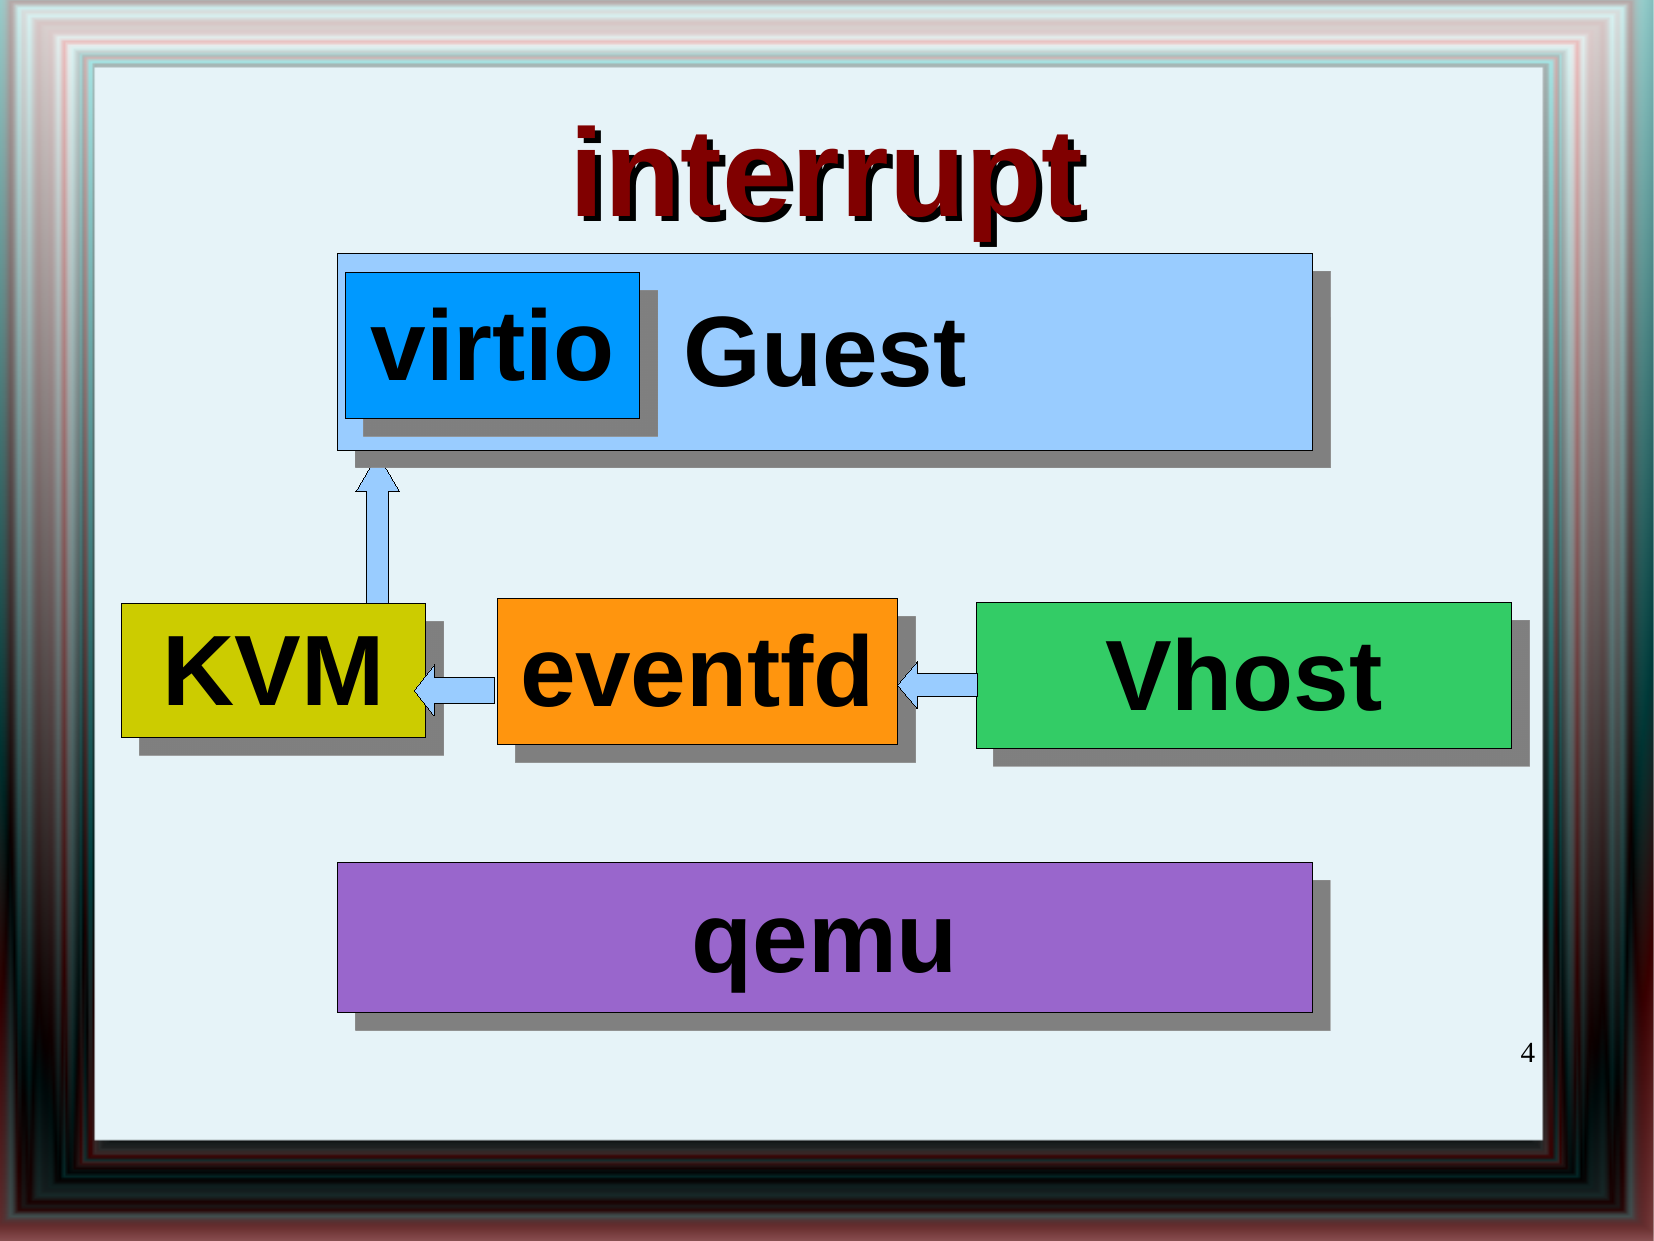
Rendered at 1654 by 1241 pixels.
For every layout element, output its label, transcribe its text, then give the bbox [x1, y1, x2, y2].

text_box [897, 661, 978, 709]
text_box eventfd [497, 598, 898, 745]
picture [0, 0, 1654, 1241]
title interrupt [118, 88, 1536, 257]
text_box [414, 664, 495, 716]
text_box Guest [337, 253, 1313, 451]
text_box KVM [121, 603, 426, 738]
text_box virtio [345, 272, 640, 419]
text_box [355, 454, 400, 604]
text_box qemu [337, 862, 1313, 1013]
text_box Vhost [976, 602, 1512, 749]
